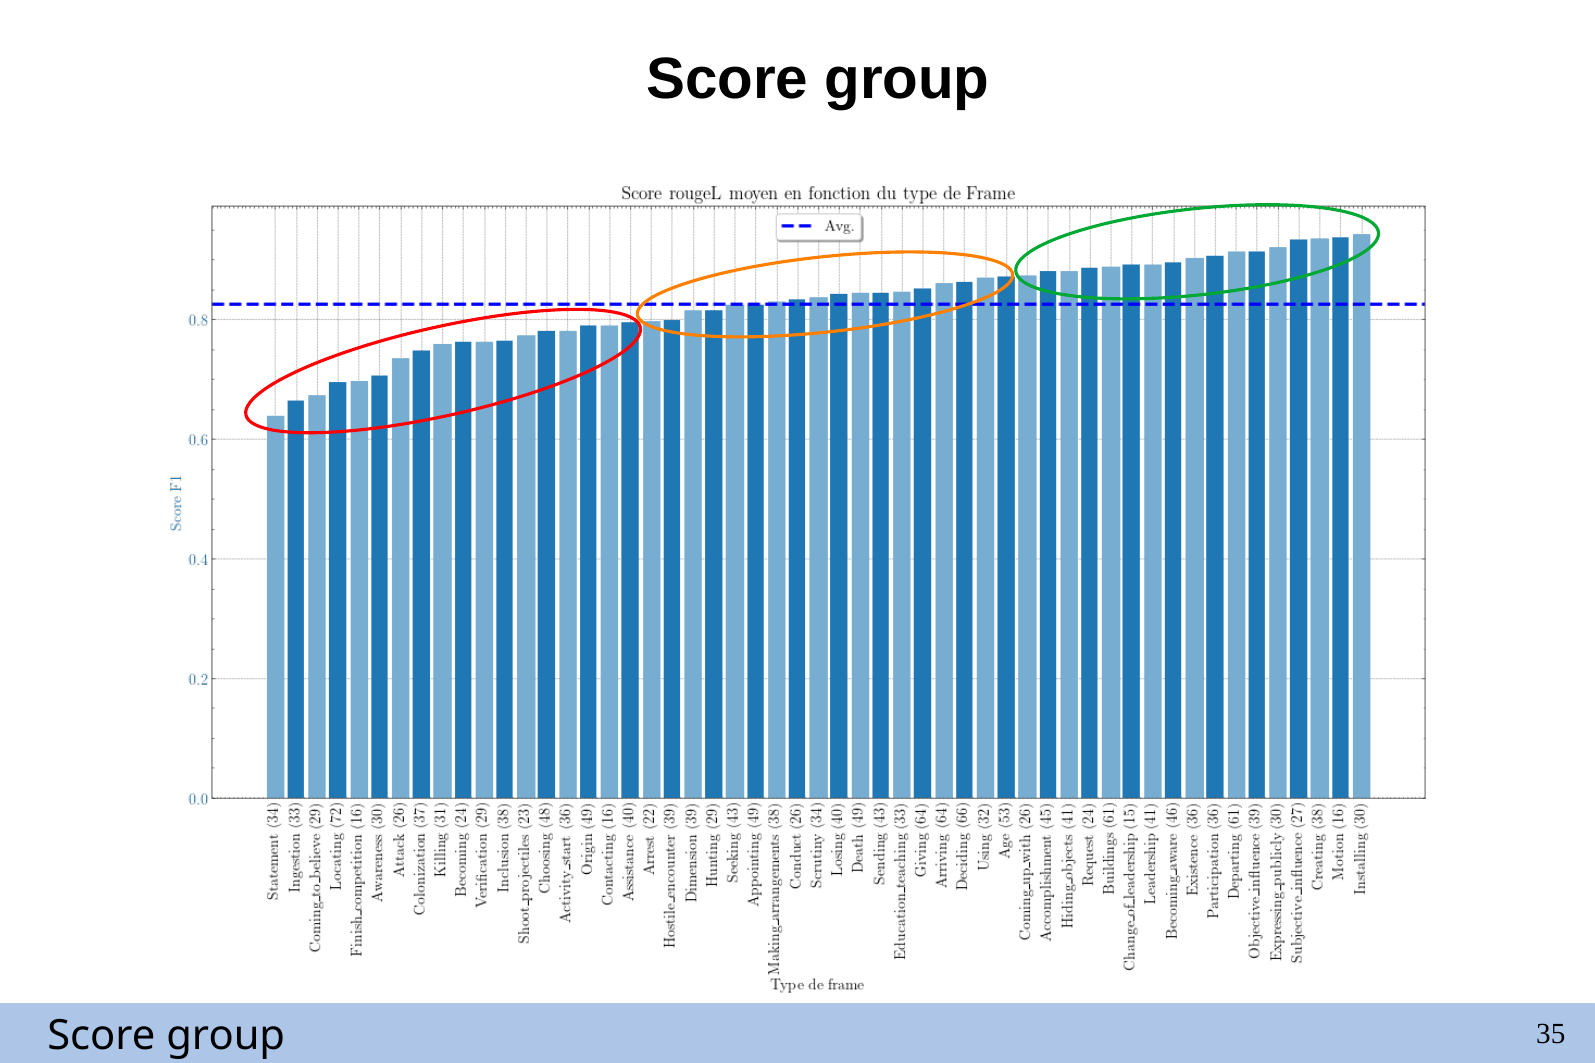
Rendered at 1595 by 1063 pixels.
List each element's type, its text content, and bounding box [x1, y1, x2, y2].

title Score group [100, 33, 1536, 118]
picture [167, 184, 1428, 980]
title Score group [47, 980, 1483, 1063]
text_box [245, 309, 641, 433]
text_box [1015, 204, 1379, 299]
text_box [637, 251, 1013, 337]
